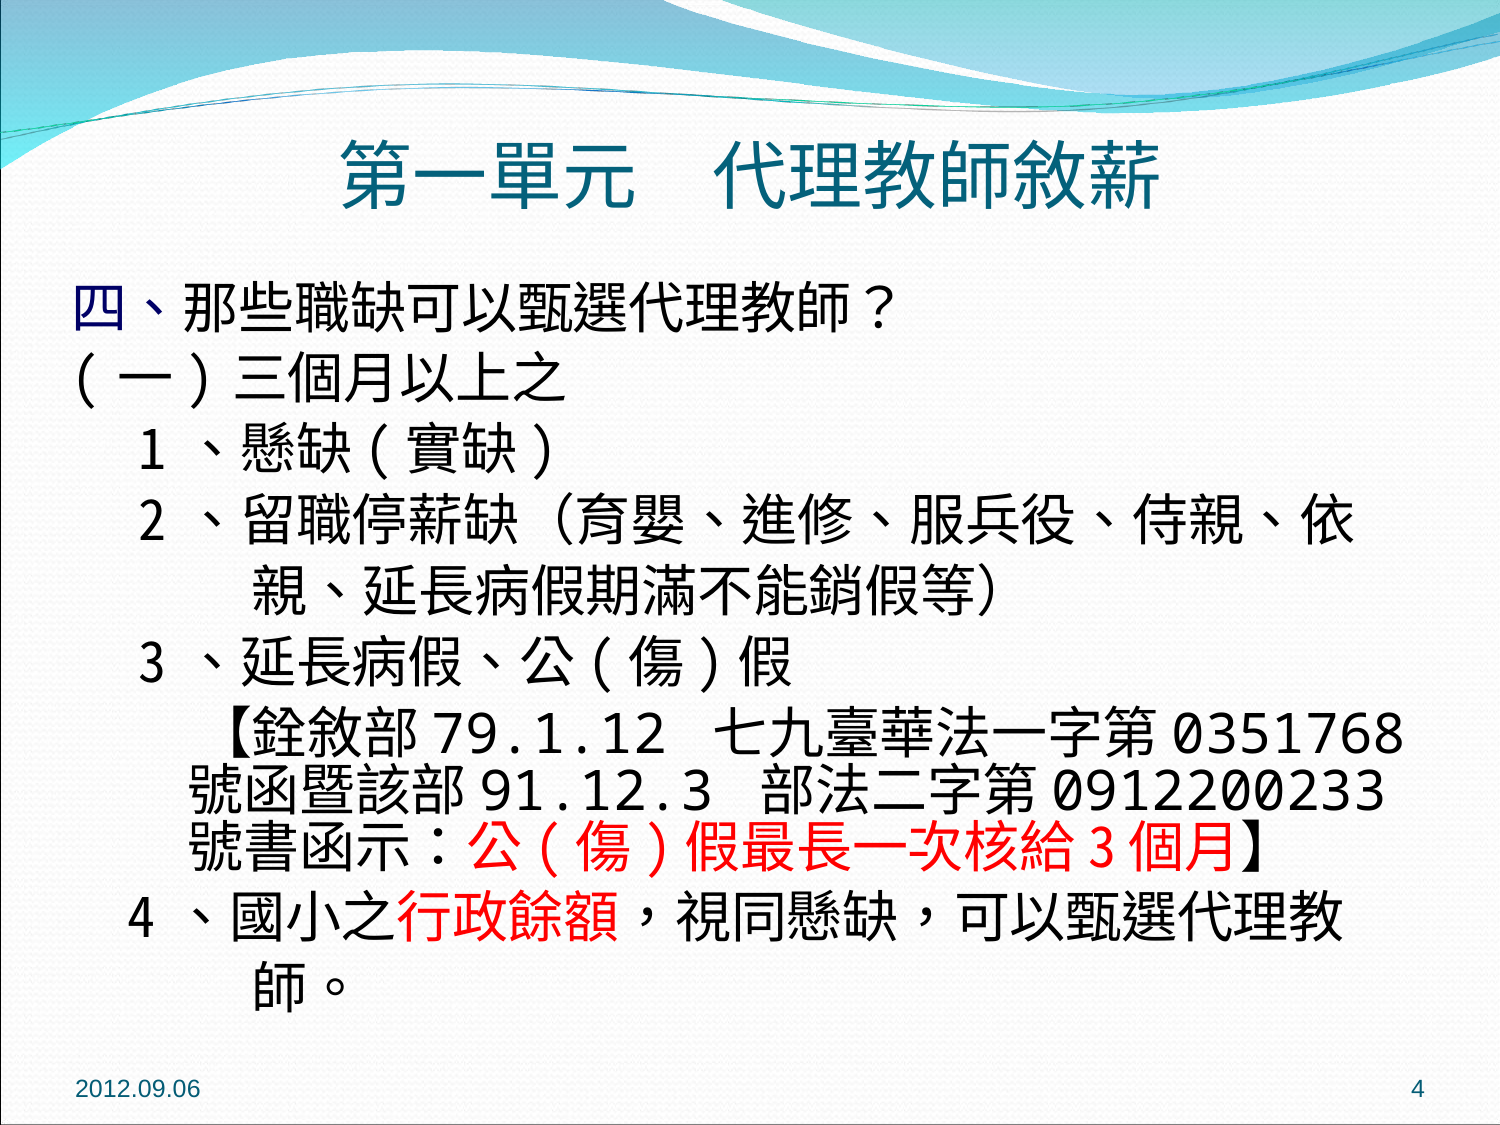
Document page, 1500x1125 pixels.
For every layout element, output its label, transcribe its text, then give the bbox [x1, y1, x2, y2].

title 第一單元 代理教師敘薪 [75, 30, 1426, 219]
text_box <number> [1299, 1042, 1426, 1103]
list 四、那些職缺可以甄選代理教師？ (一)三個月以上之 1、懸缺(實缺) 2、留職停薪缺（育嬰、進修、服兵役、侍親、依 親、延長病假期滿不能銷假等） 3、延長病假、公(傷)假 【銓敘部79.1.12 七九臺華法一字第0351768 號函暨該部91.12.3 部法二字第0912200233 號書函示：公(傷)假最長一次核給3個月】 4、國小之行政餘額，視同懸缺，可以甄選代理教 師。 [56, 275, 1438, 1055]
text_box 2012.09.06 [74, 1042, 426, 1103]
picture [0, 0, 1500, 1125]
